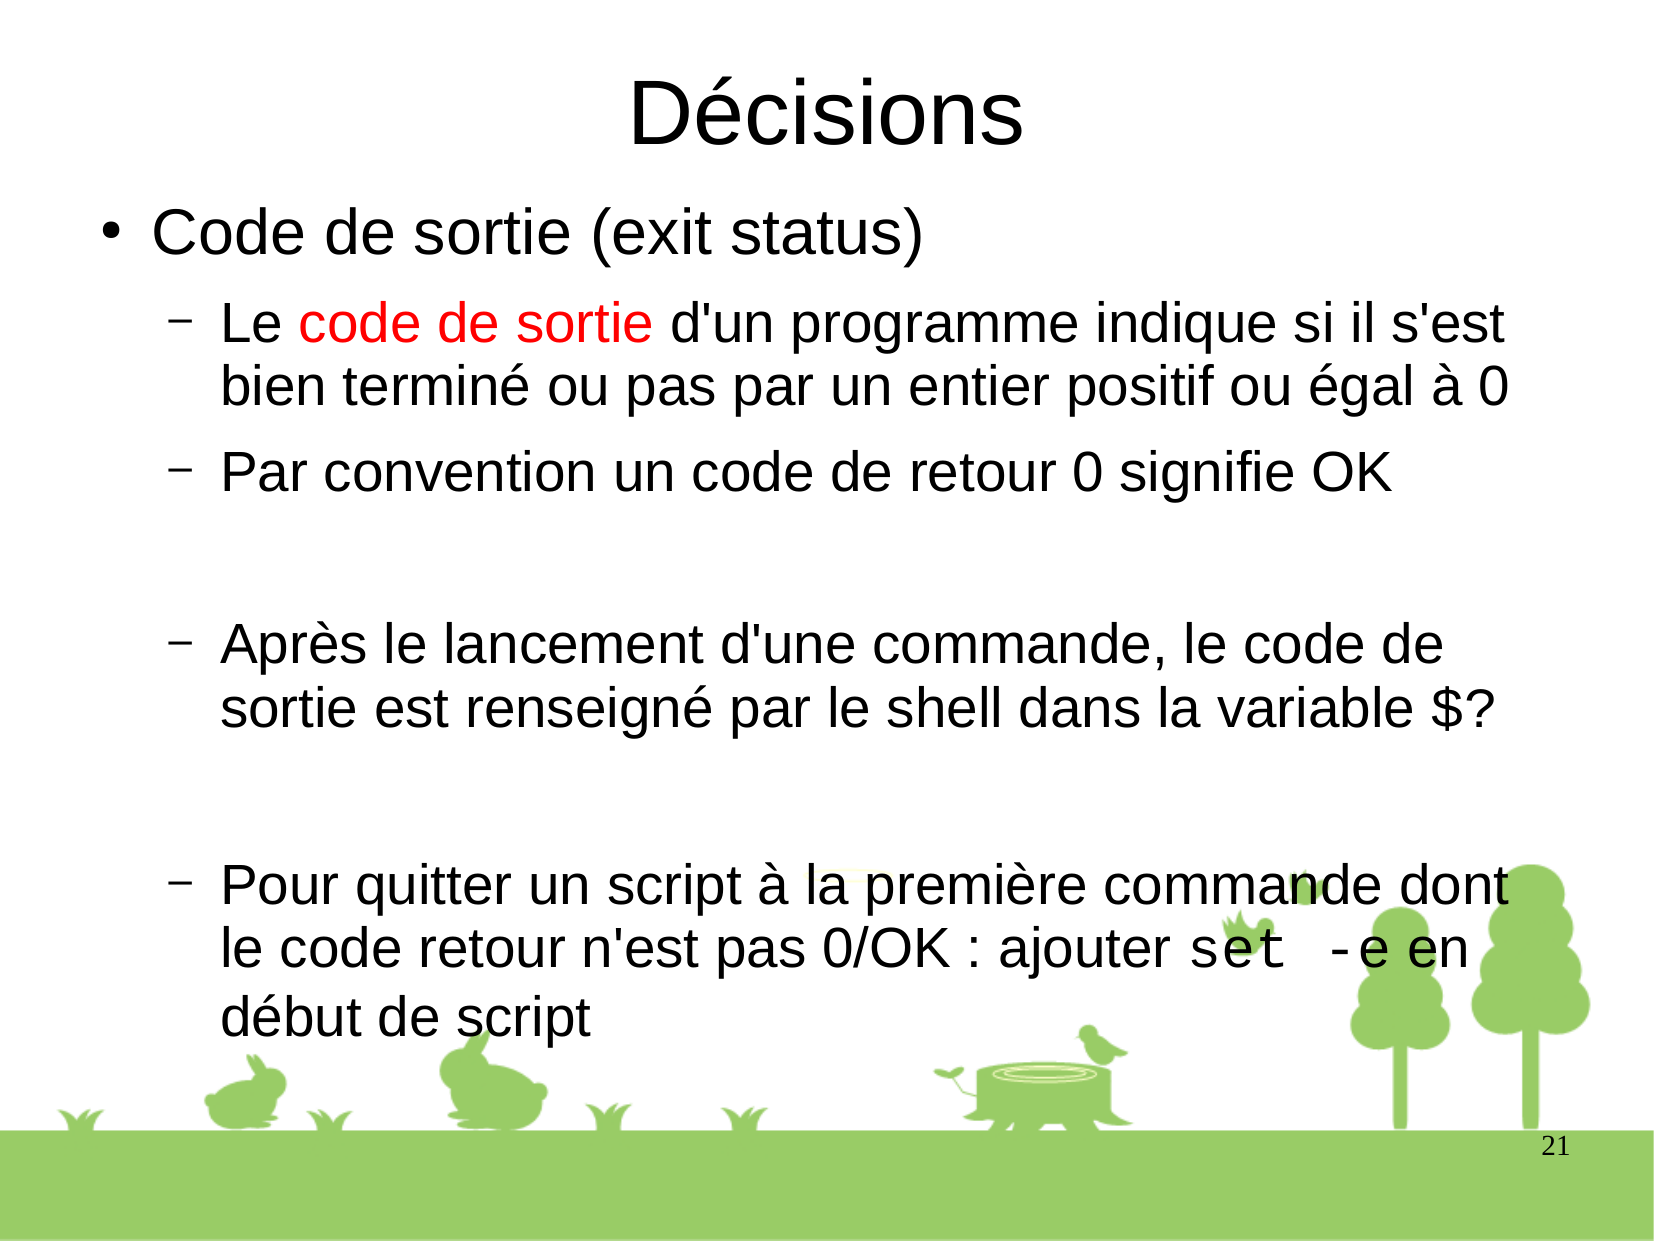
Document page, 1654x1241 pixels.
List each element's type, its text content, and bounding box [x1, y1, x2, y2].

title Décisions [82, 49, 1571, 178]
picture [0, 0, 1654, 1241]
list Code de sortie (exit status) Le code de sortie d'un programme indique si il s'est bien terminé ou pas par un entier positif ou égal à 0 Par convention un code de retour 0 signifie OK Après le lancement d'une commande, le code de sortie est renseigné par le shell dans la variable $? Pour quitter un script à la première commande dont le code retour n'est pas 0/OK : ajouter set -e en début de script [82, 195, 1538, 1158]
